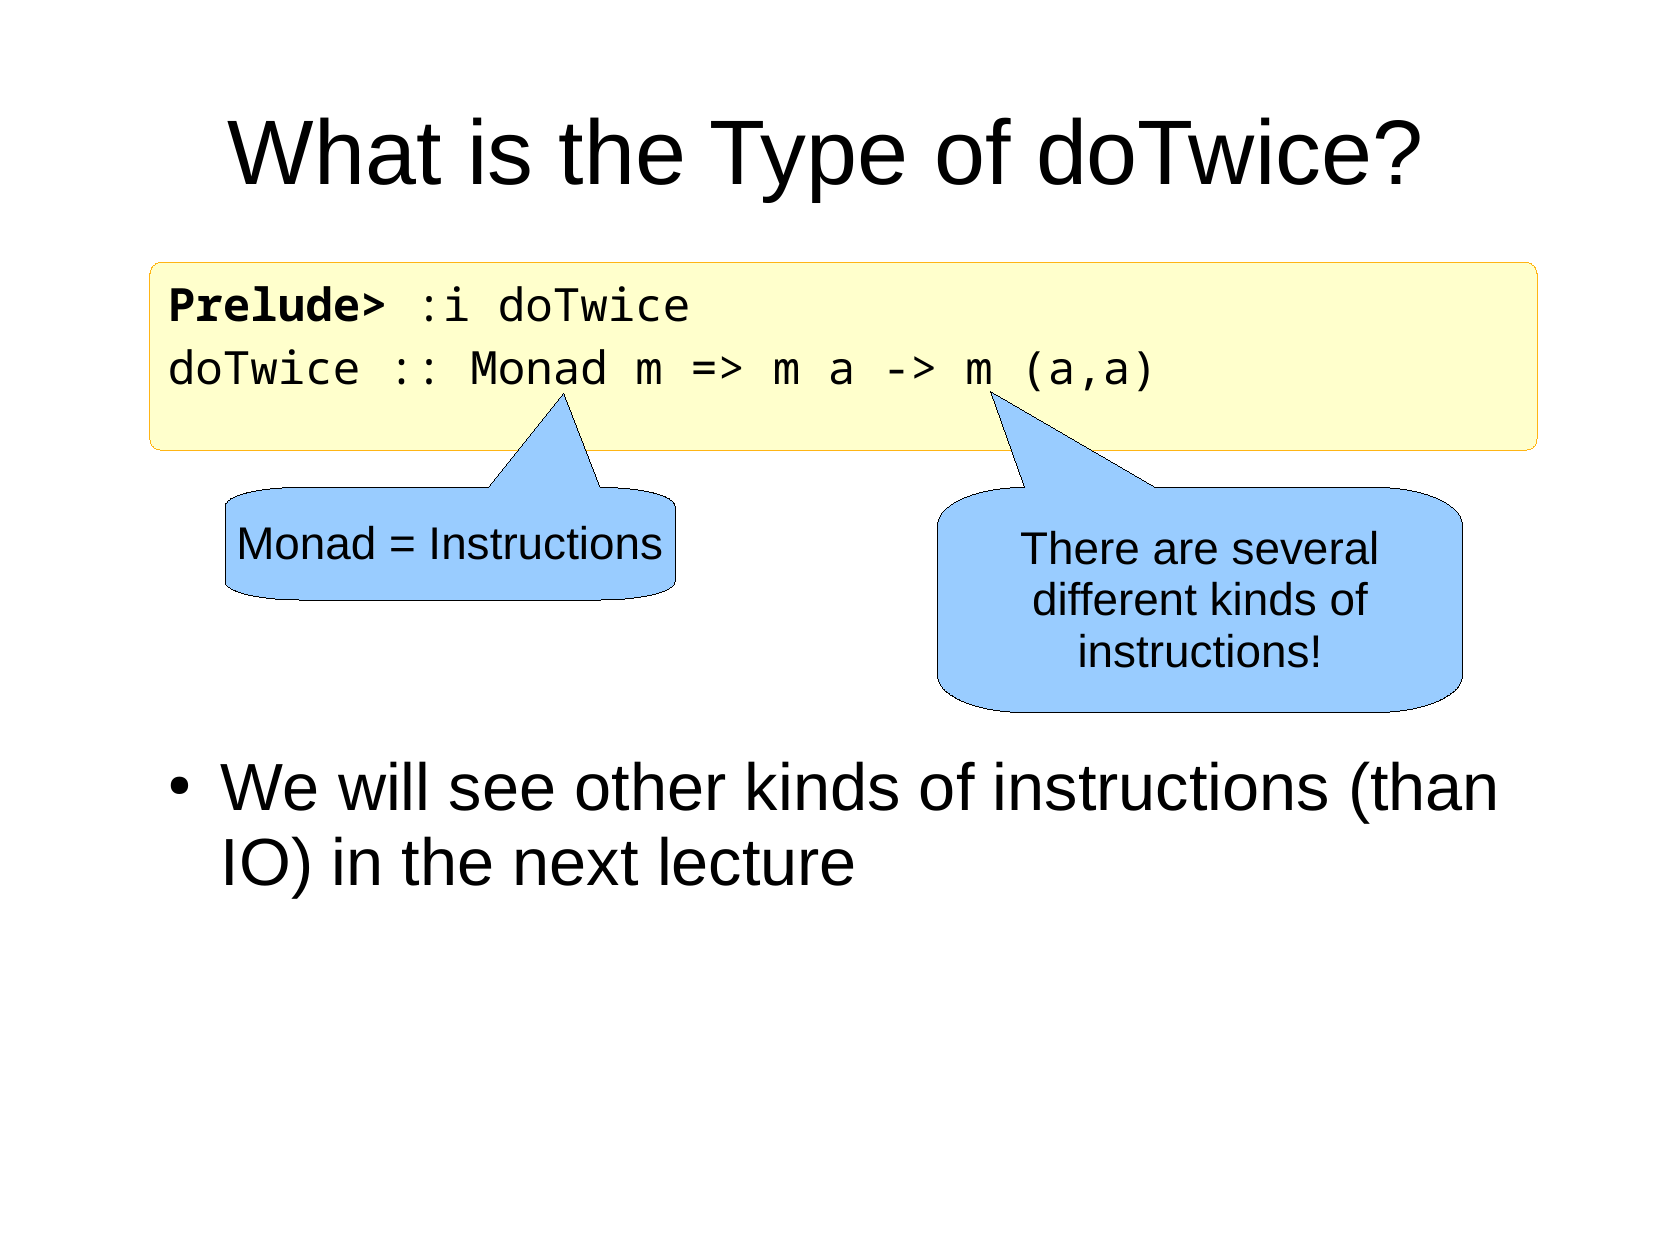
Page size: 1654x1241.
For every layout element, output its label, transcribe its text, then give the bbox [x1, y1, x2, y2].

text_box Monad = Instructions [225, 393, 676, 601]
title What is the Type of doTwice? [82, 49, 1571, 257]
list We will see other kinds of instructions (than IO) in the next lecture [150, 750, 1538, 1109]
text_box Prelude> :i doTwice doTwice :: Monad m => m a -> m (a,a) [149, 262, 1538, 451]
text_box There are several different kinds of instructions! [937, 391, 1463, 713]
